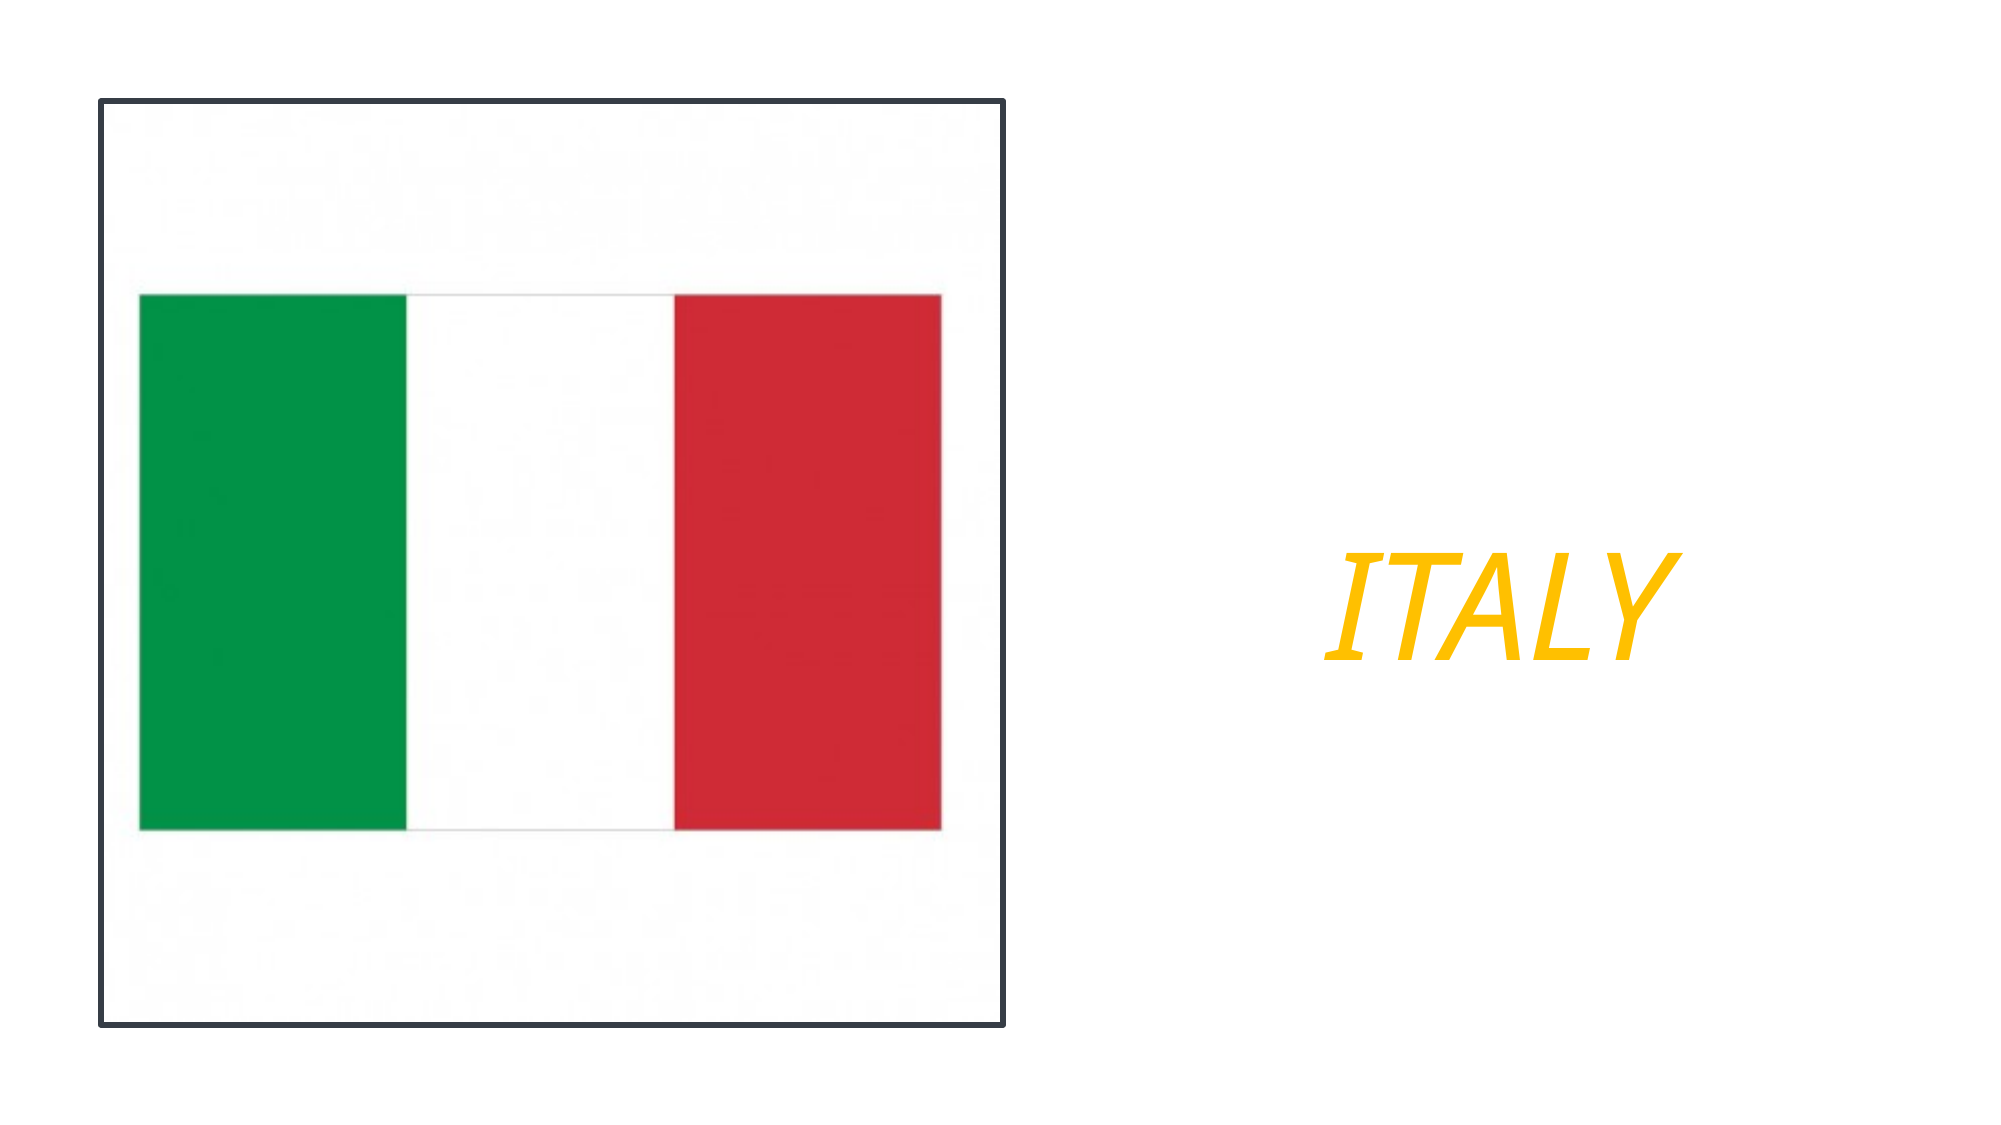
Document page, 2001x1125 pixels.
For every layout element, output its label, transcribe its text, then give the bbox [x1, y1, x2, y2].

title ITALY [1104, 99, 1892, 698]
picture [103, 104, 1000, 1022]
